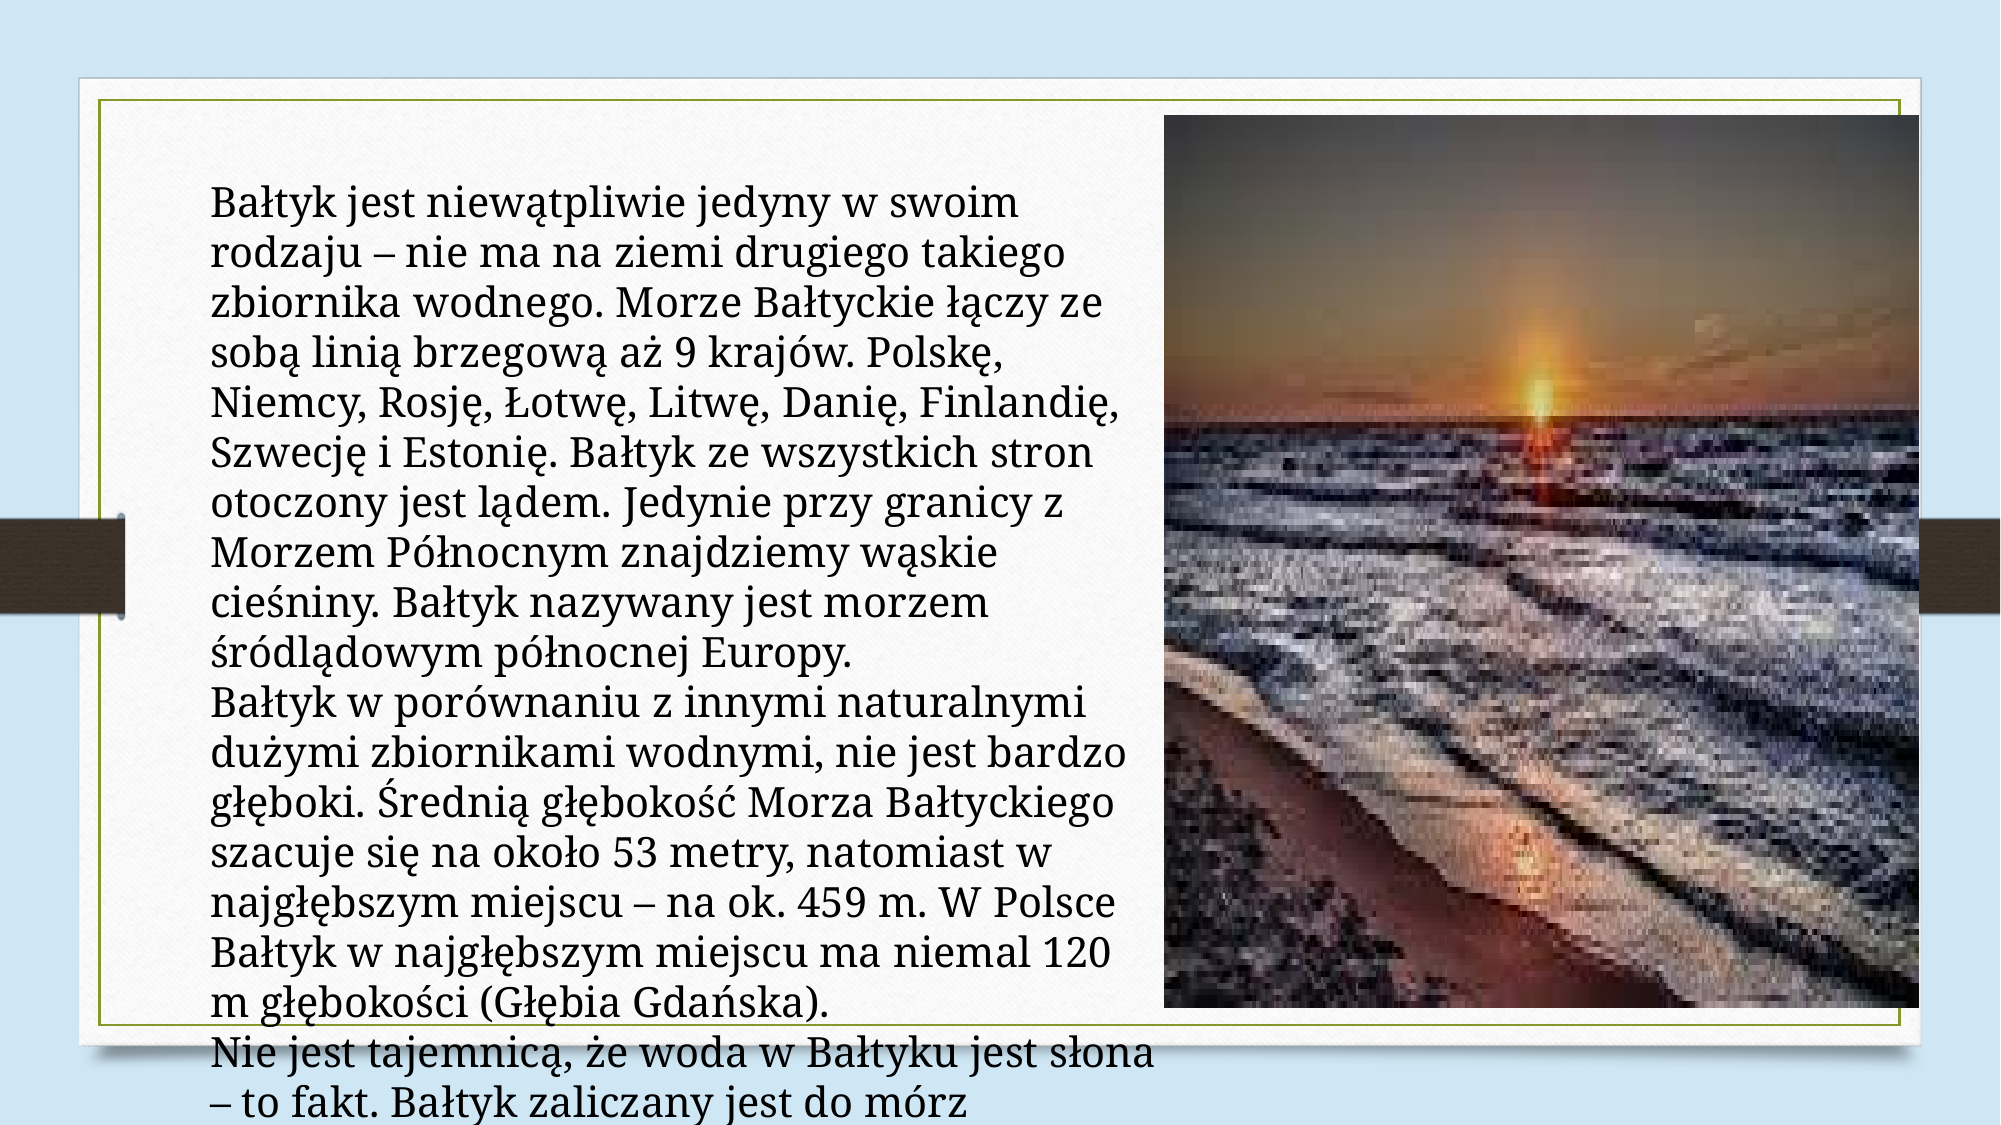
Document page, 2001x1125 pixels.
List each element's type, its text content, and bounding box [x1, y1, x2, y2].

text_box Bałtyk jest niewątpliwie jedyny w swoim rodzaju – nie ma na ziemi drugiego takiego zbiornika wodnego. Morze Bałtyckie łączy ze sobą linią brzegową aż 9 krajów. Polskę, Niemcy, Rosję, Łotwę, Litwę, Danię, Finlandię, Szwecję i Estonię. Bałtyk ze wszystkich stron otoczony jest lądem. Jedynie przy granicy z Morzem Północnym znajdziemy wąskie cieśniny. Bałtyk nazywany jest morzem śródlądowym północnej Europy. Bałtyk w porównaniu z innymi naturalnymi dużymi zbiornikami wodnymi, nie jest bardzo głęboki. Średnią głębokość Morza Bałtyckiego szacuje się na około 53 metry, natomiast w najgłębszym miejscu – na ok. 459 m. W Polsce Bałtyk w najgłębszym miejscu ma niemal 120 m głębokości (Głębia Gdańska). Nie jest tajemnicą, że woda w Bałtyku jest słona – to fakt. Bałtyk zaliczany jest do mórz półsłonych [195, 168, 1173, 1125]
picture [0, 0, 2001, 1125]
